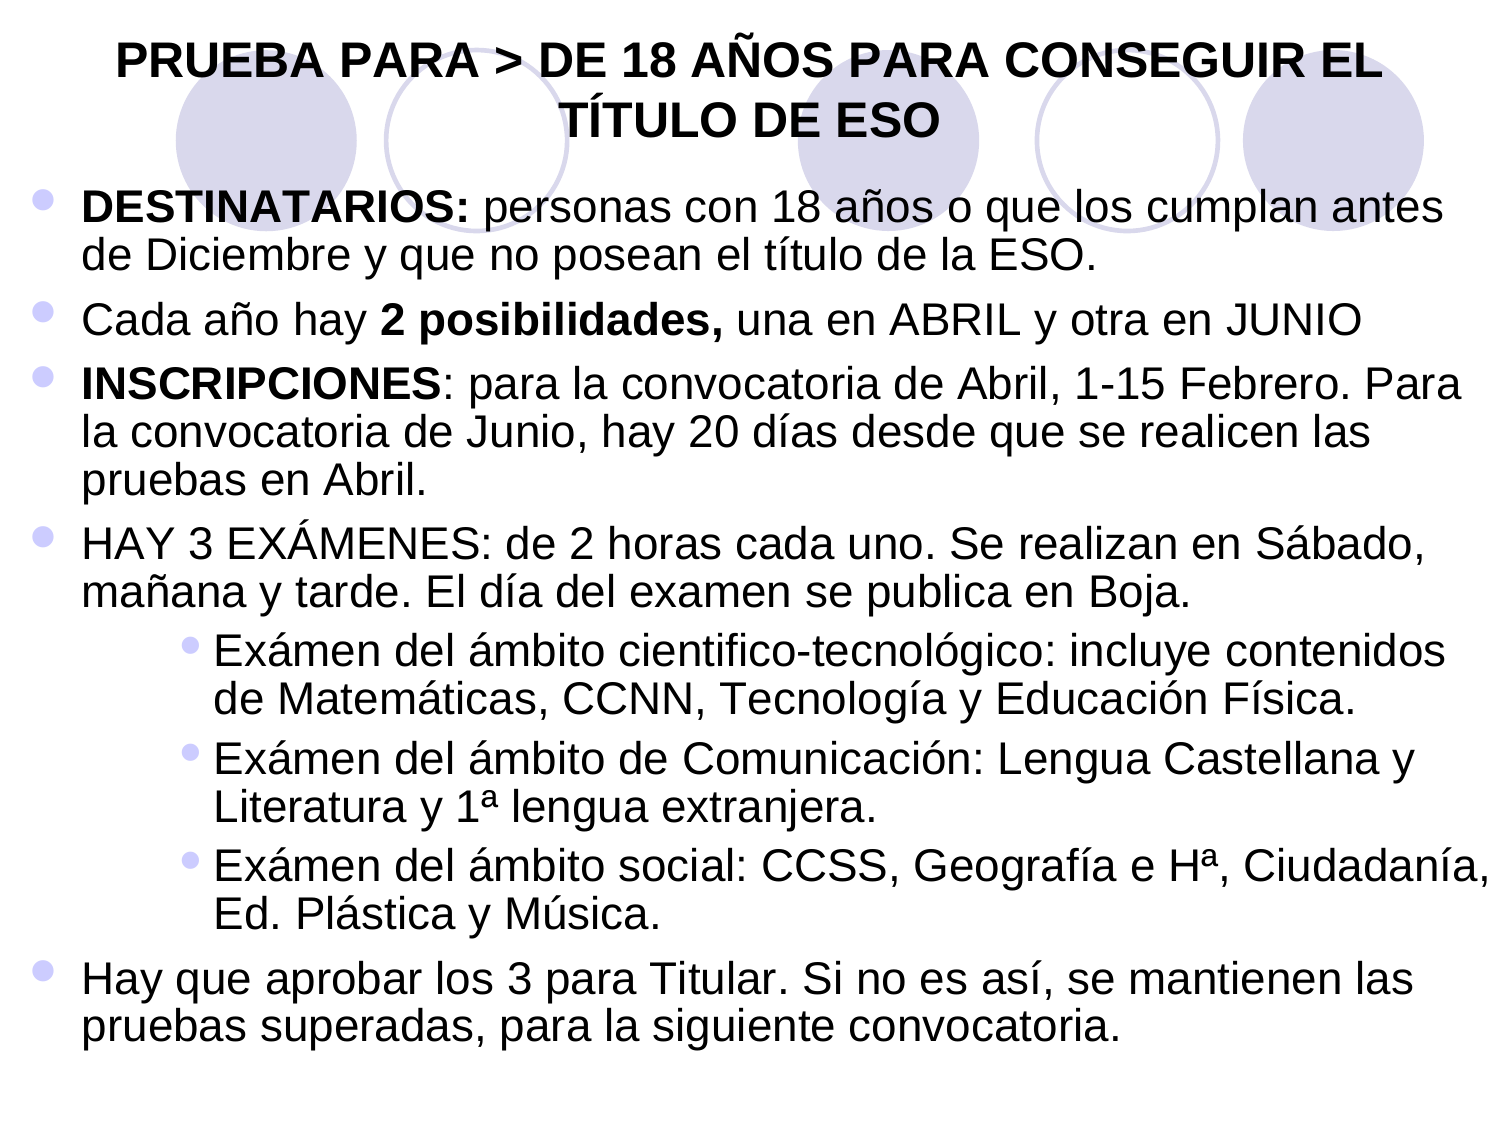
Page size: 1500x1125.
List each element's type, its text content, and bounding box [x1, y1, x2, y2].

text_box DESTINATARIOS: personas con 18 años o que los cumplan antes de Diciembre y que no posean el título de la ESO. Cada año hay 2 posibilidades, una en ABRIL y otra en JUNIO INSCRIPCIONES: para la convocatoria de Abril, 1-15 Febrero. Para la convocatoria de Junio, hay 20 días desde que se realicen las pruebas en Abril. HAY 3 EXÁMENES: de 2 horas cada uno. Se realizan en Sábado, mañana y tarde. El día del examen se publica en Boja. Exámen del ámbito cientifico-tecnológico: incluye contenidos de Matemáticas, CCNN, Tecnología y Educación Física. Exámen del ámbito de Comunicación: Lengua Castellana y Literatura y 1ª lengua extranjera. Exámen del ámbito social: CCSS, Geografía e Hª, Ciudadanía, Ed. Plástica y Música. Hay que aprobar los 3 para Titular. Si no es así, se mantienen las pruebas superadas, para la siguiente convocatoria. [29, 184, 1500, 1125]
text_box PRUEBA PARA > DE 18 AÑOS PARA CONSEGUIR EL TÍTULO DE ESO [75, 20, 1426, 156]
